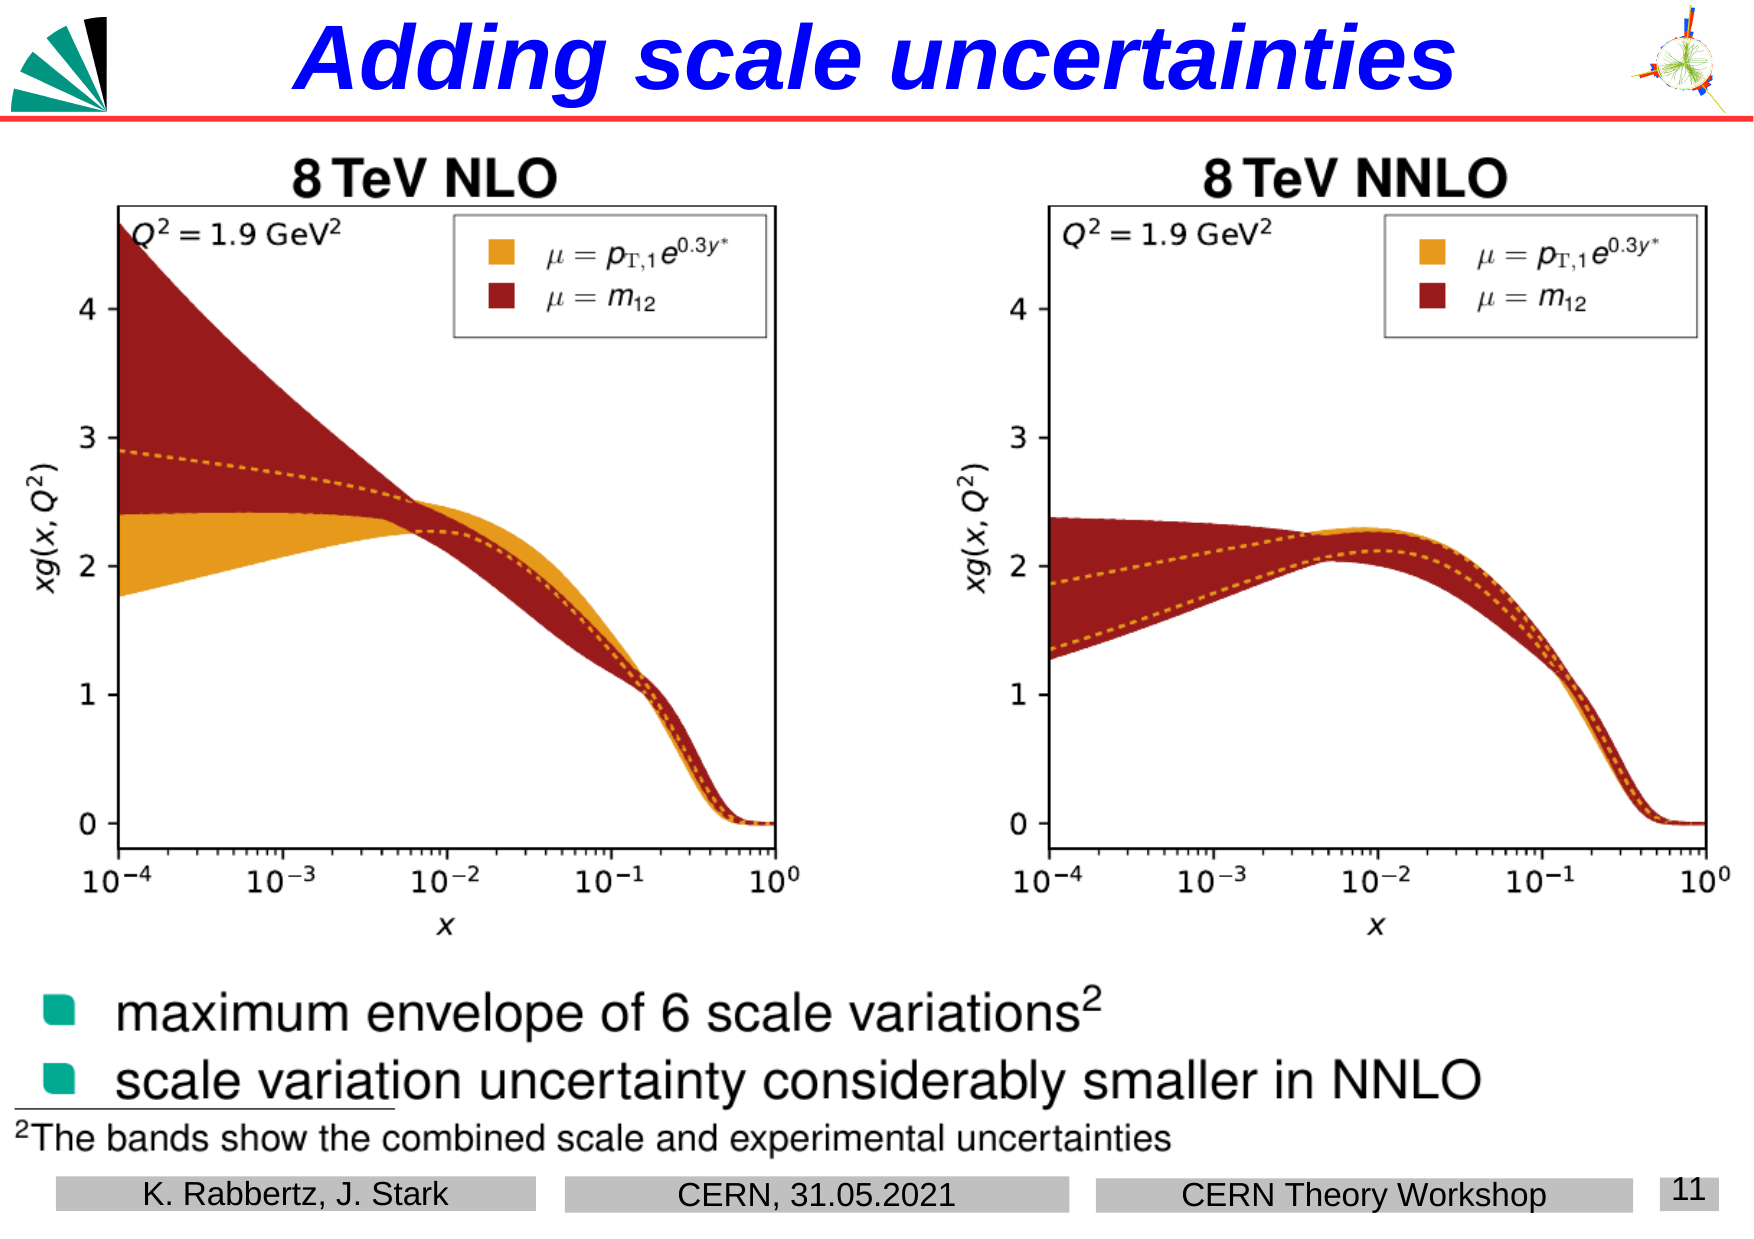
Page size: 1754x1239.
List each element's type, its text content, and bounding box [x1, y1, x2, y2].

picture [11, 17, 107, 113]
picture [1631, 5, 1739, 113]
picture [0, 135, 1754, 1162]
title Adding scale uncertainties [124, 0, 1630, 116]
